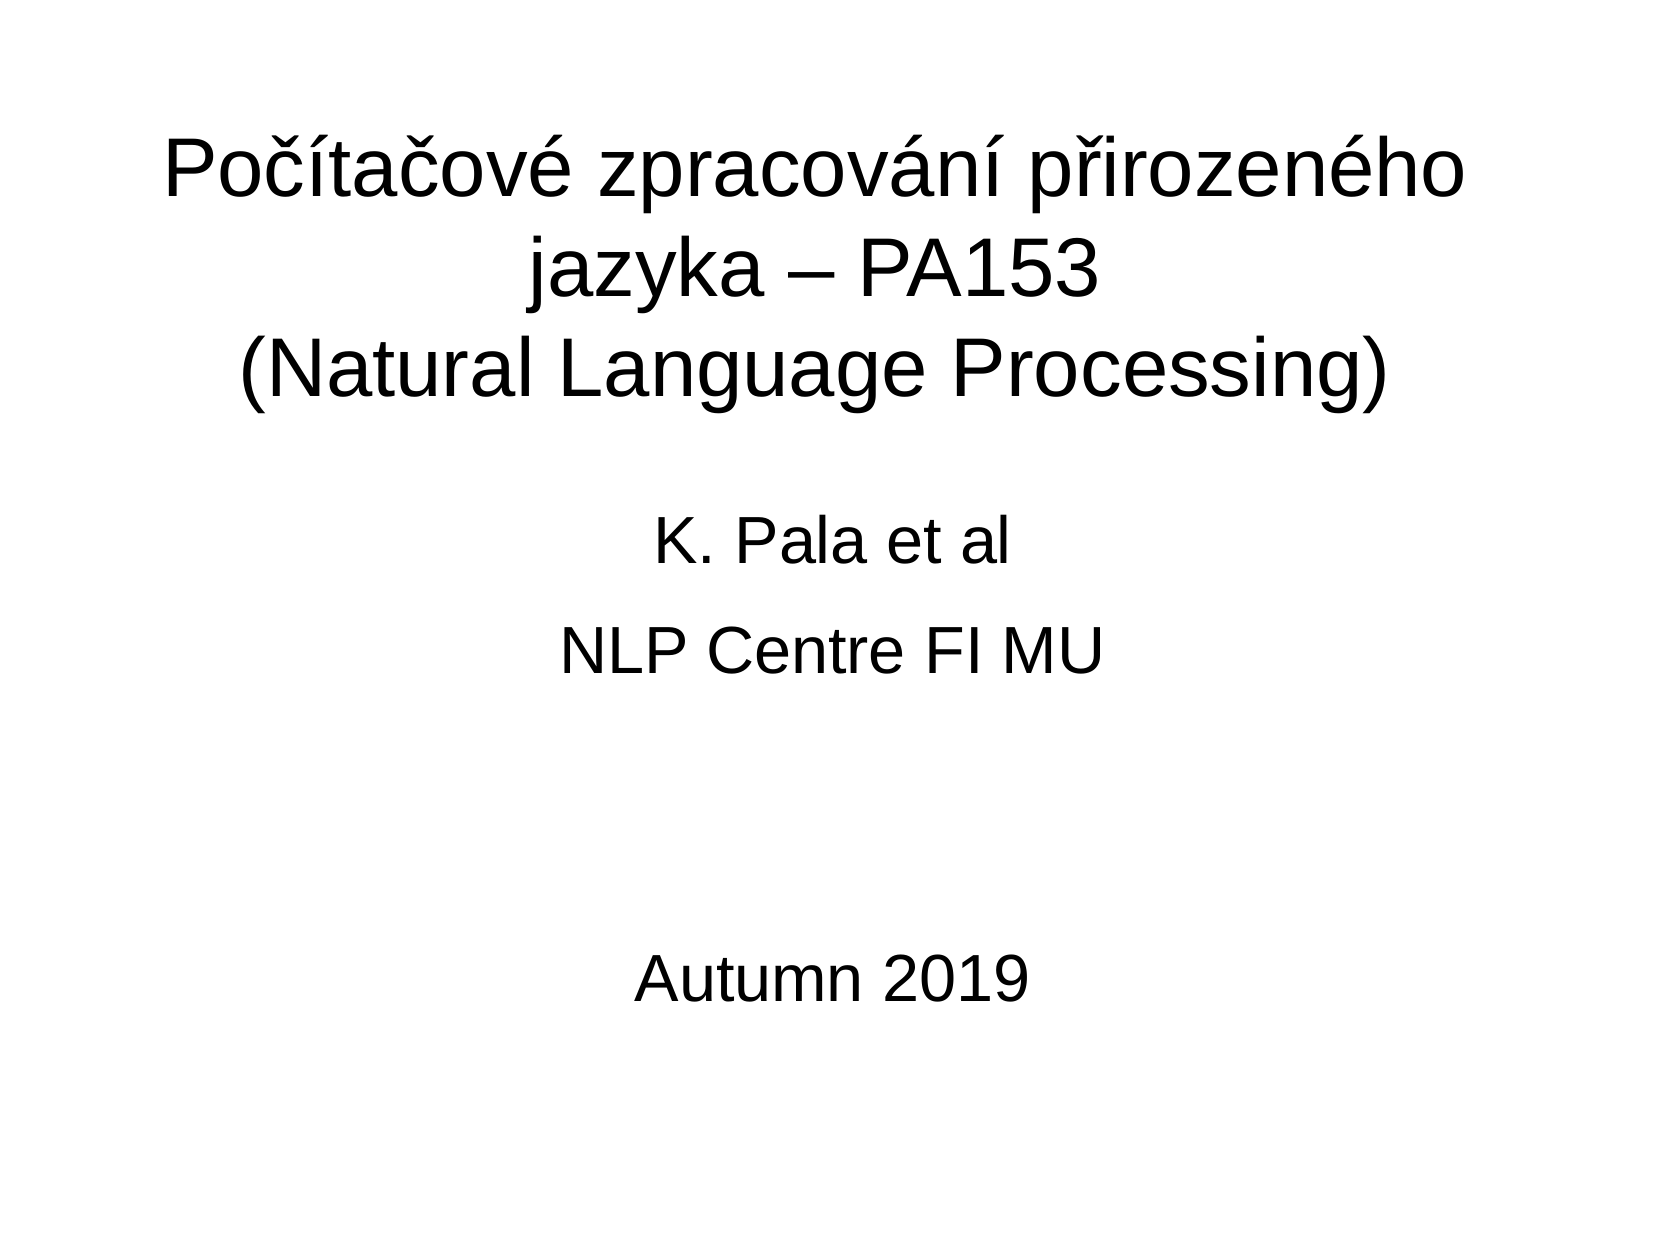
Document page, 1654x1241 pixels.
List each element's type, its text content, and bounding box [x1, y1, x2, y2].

title Počítačové zpracování přirozeného jazyka – PA153 (Natural Language Processing) [59, 13, 1571, 355]
subtitle K. Pala et al NLP Centre FI MU Autumn 2019 [88, 354, 1577, 1159]
